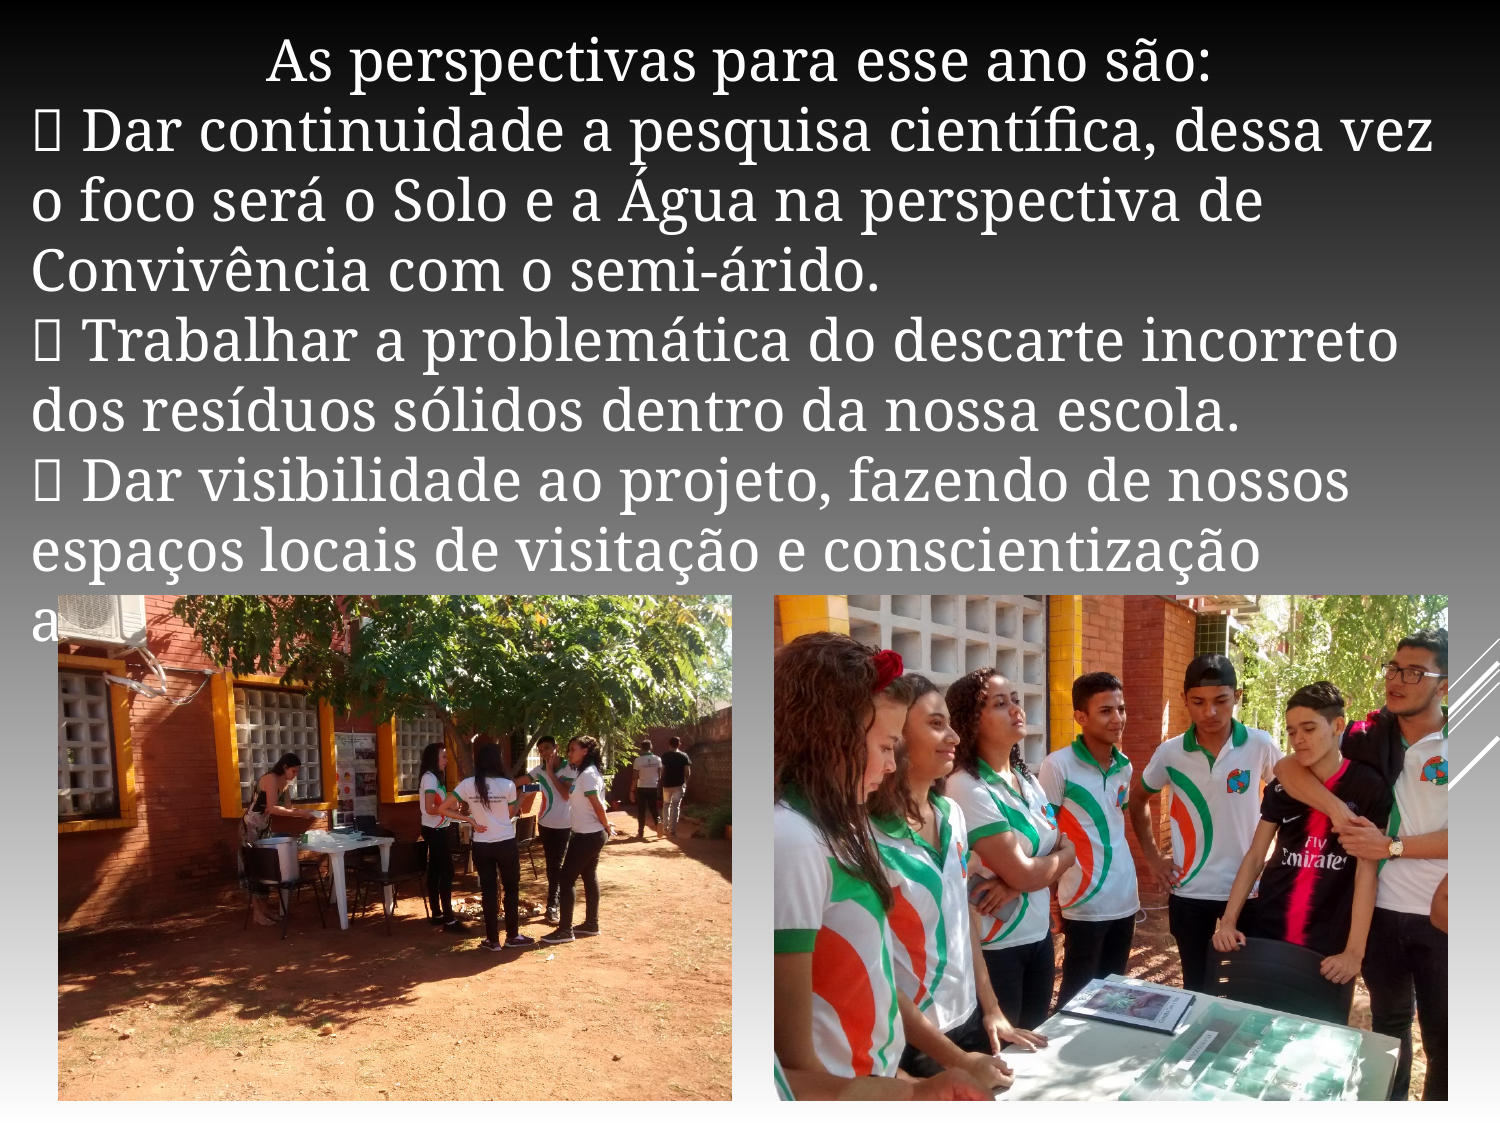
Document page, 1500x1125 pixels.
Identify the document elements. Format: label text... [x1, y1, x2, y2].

picture [58, 595, 732, 1101]
text_box As perspectivas para esse ano são:  Dar continuidade a pesquisa científica, dessa vez o foco será o Solo e a Água na perspectiva de Convivência com o semi-árido.  Trabalhar a problemática do descarte incorreto dos resíduos sólidos dentro da nossa escola.  Dar visibilidade ao projeto, fazendo de nossos espaços locais de visitação e conscientização ambiental. [16, 15, 1481, 661]
picture [774, 595, 1448, 1101]
